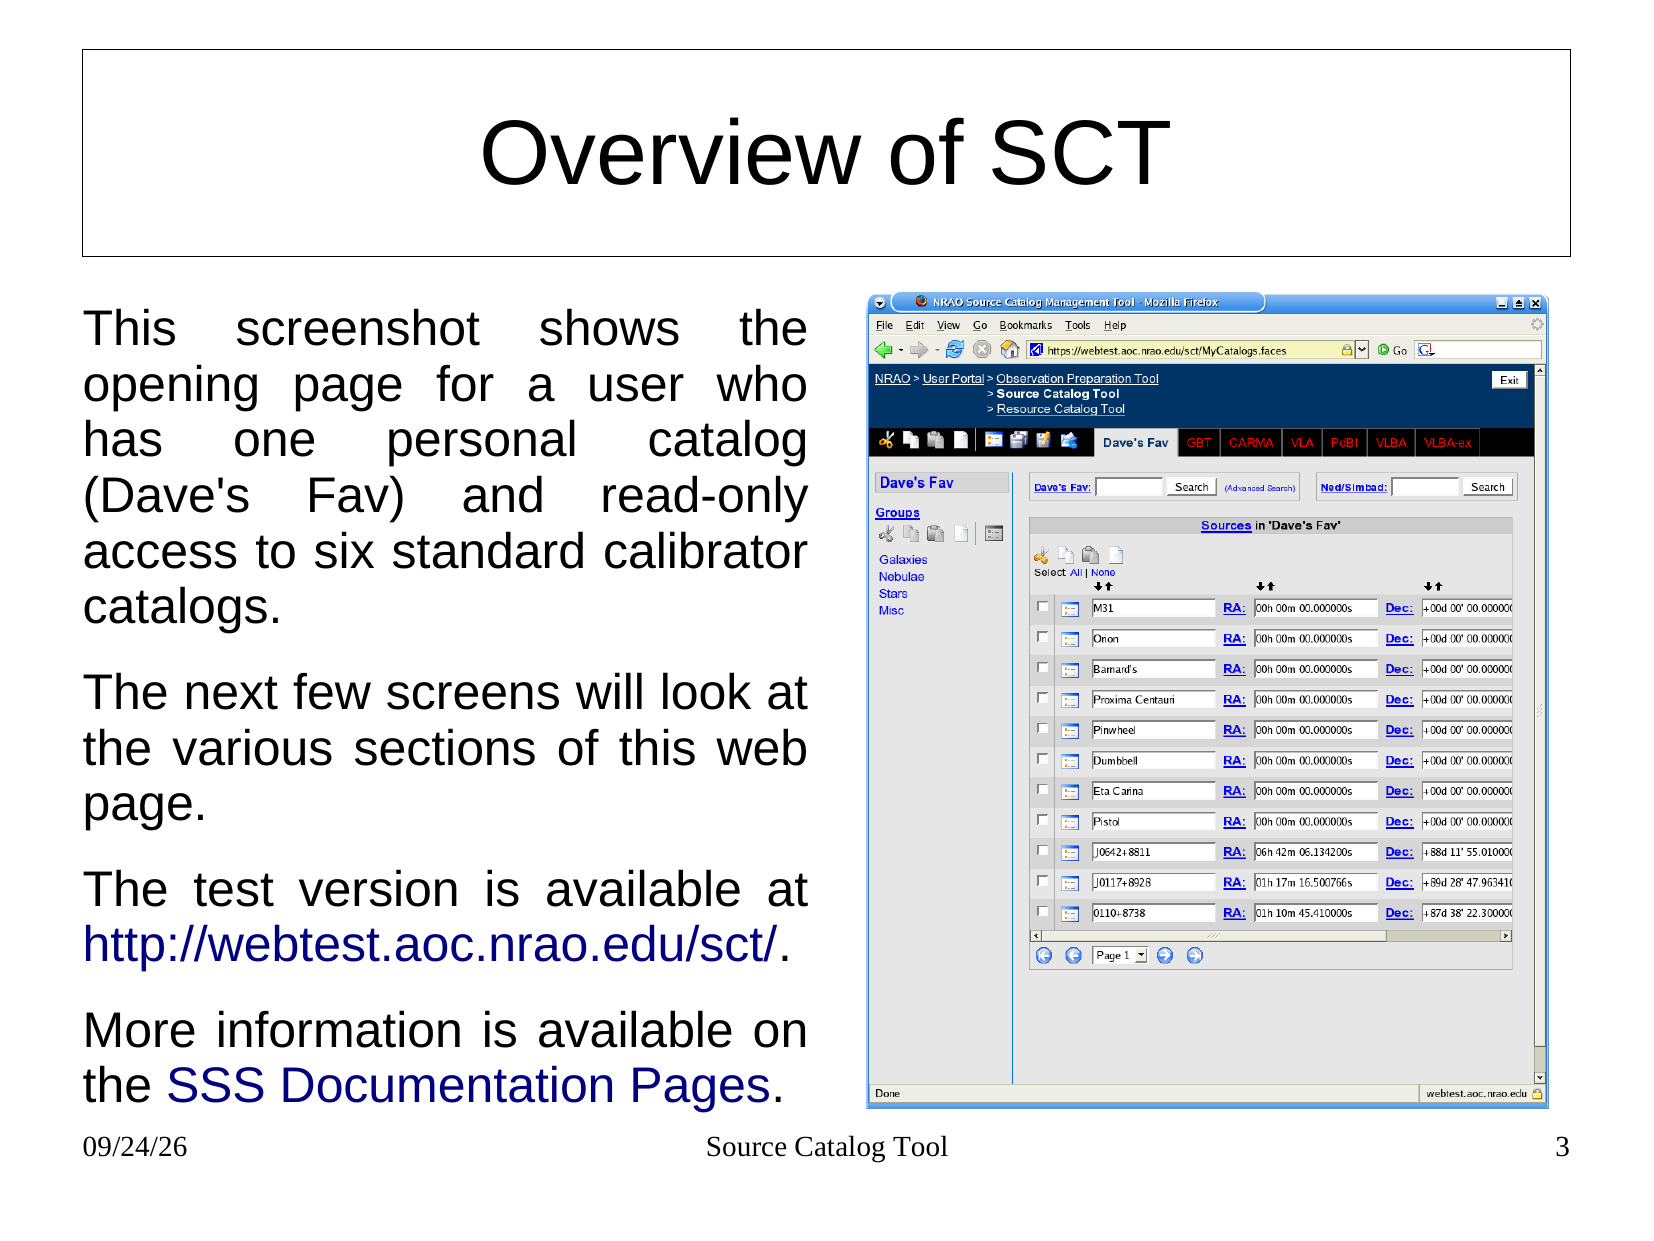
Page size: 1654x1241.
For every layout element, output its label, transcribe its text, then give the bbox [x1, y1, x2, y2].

picture [866, 290, 1549, 1109]
title Overview of SCT [82, 49, 1571, 257]
list This screenshot shows the opening page for a user who has one personal catalog (Dave's Fav) and read-only access to six standard calibrator catalogs. The next few screens will look at the various sections of this web page. The test version is available at http://webtest.aoc.nrao.edu/sct/. More information is available on the SSS Documentation Pages. [82, 300, 809, 1109]
